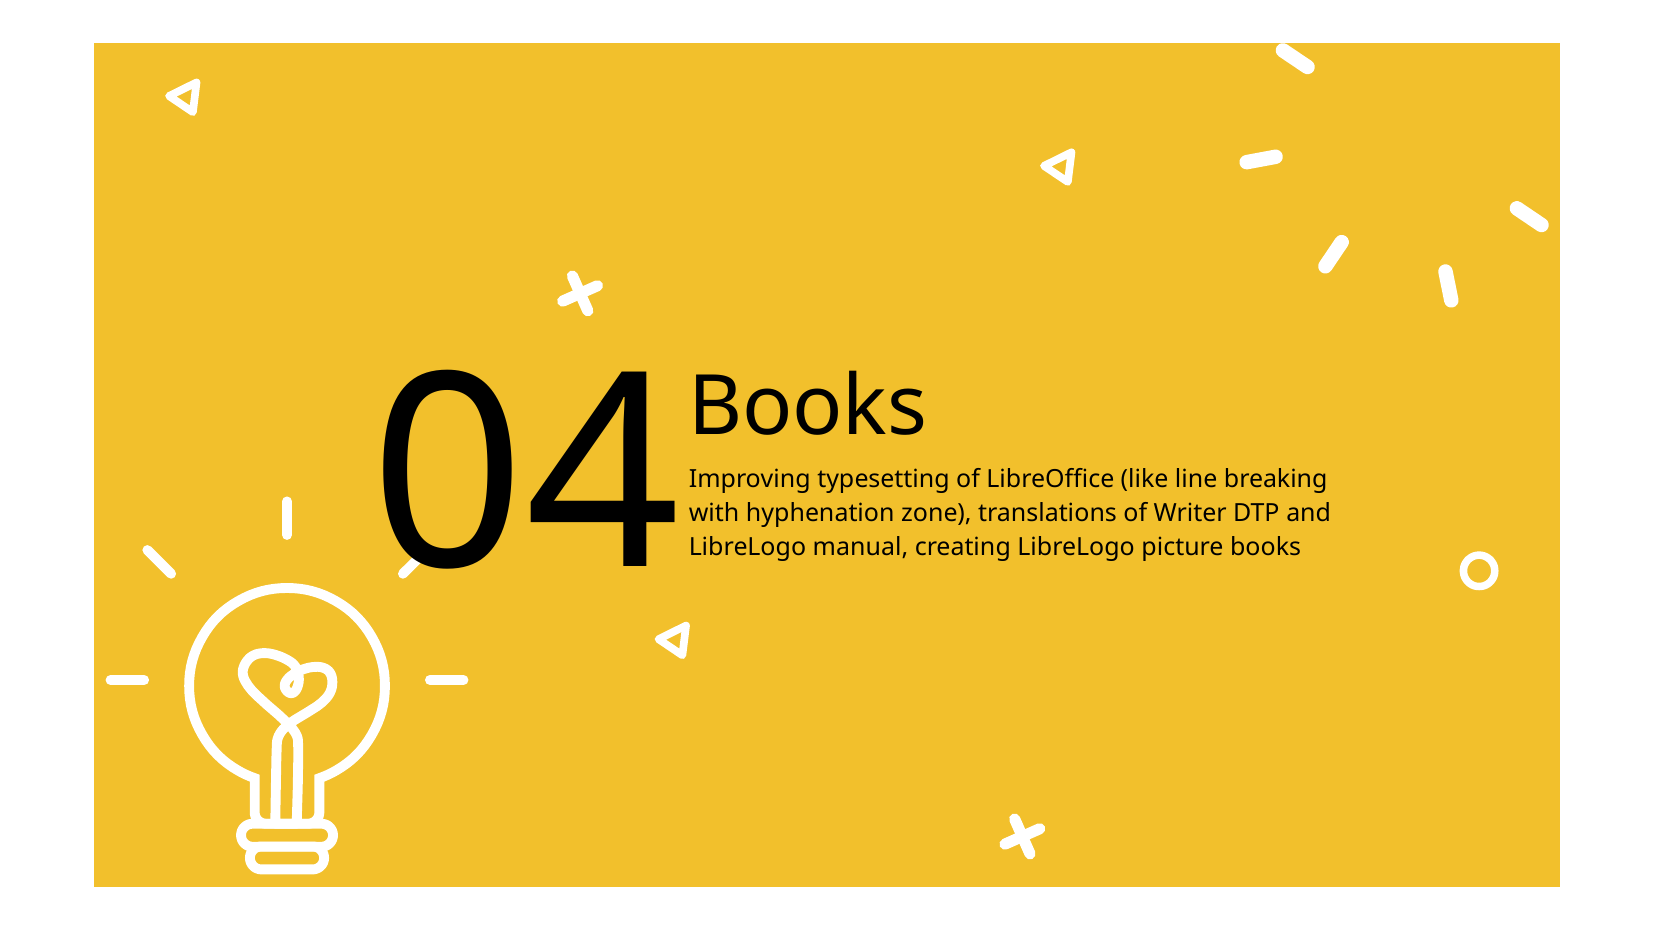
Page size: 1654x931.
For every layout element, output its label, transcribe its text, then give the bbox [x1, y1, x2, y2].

title Books [716, 345, 1463, 459]
title 04 [370, 276, 716, 646]
text_box Improving typesetting of LibreOffice (like line breaking with hyphenation zone), translations of Writer DTP and LibreLogo manual, creating LibreLogo picture books [716, 443, 1349, 581]
